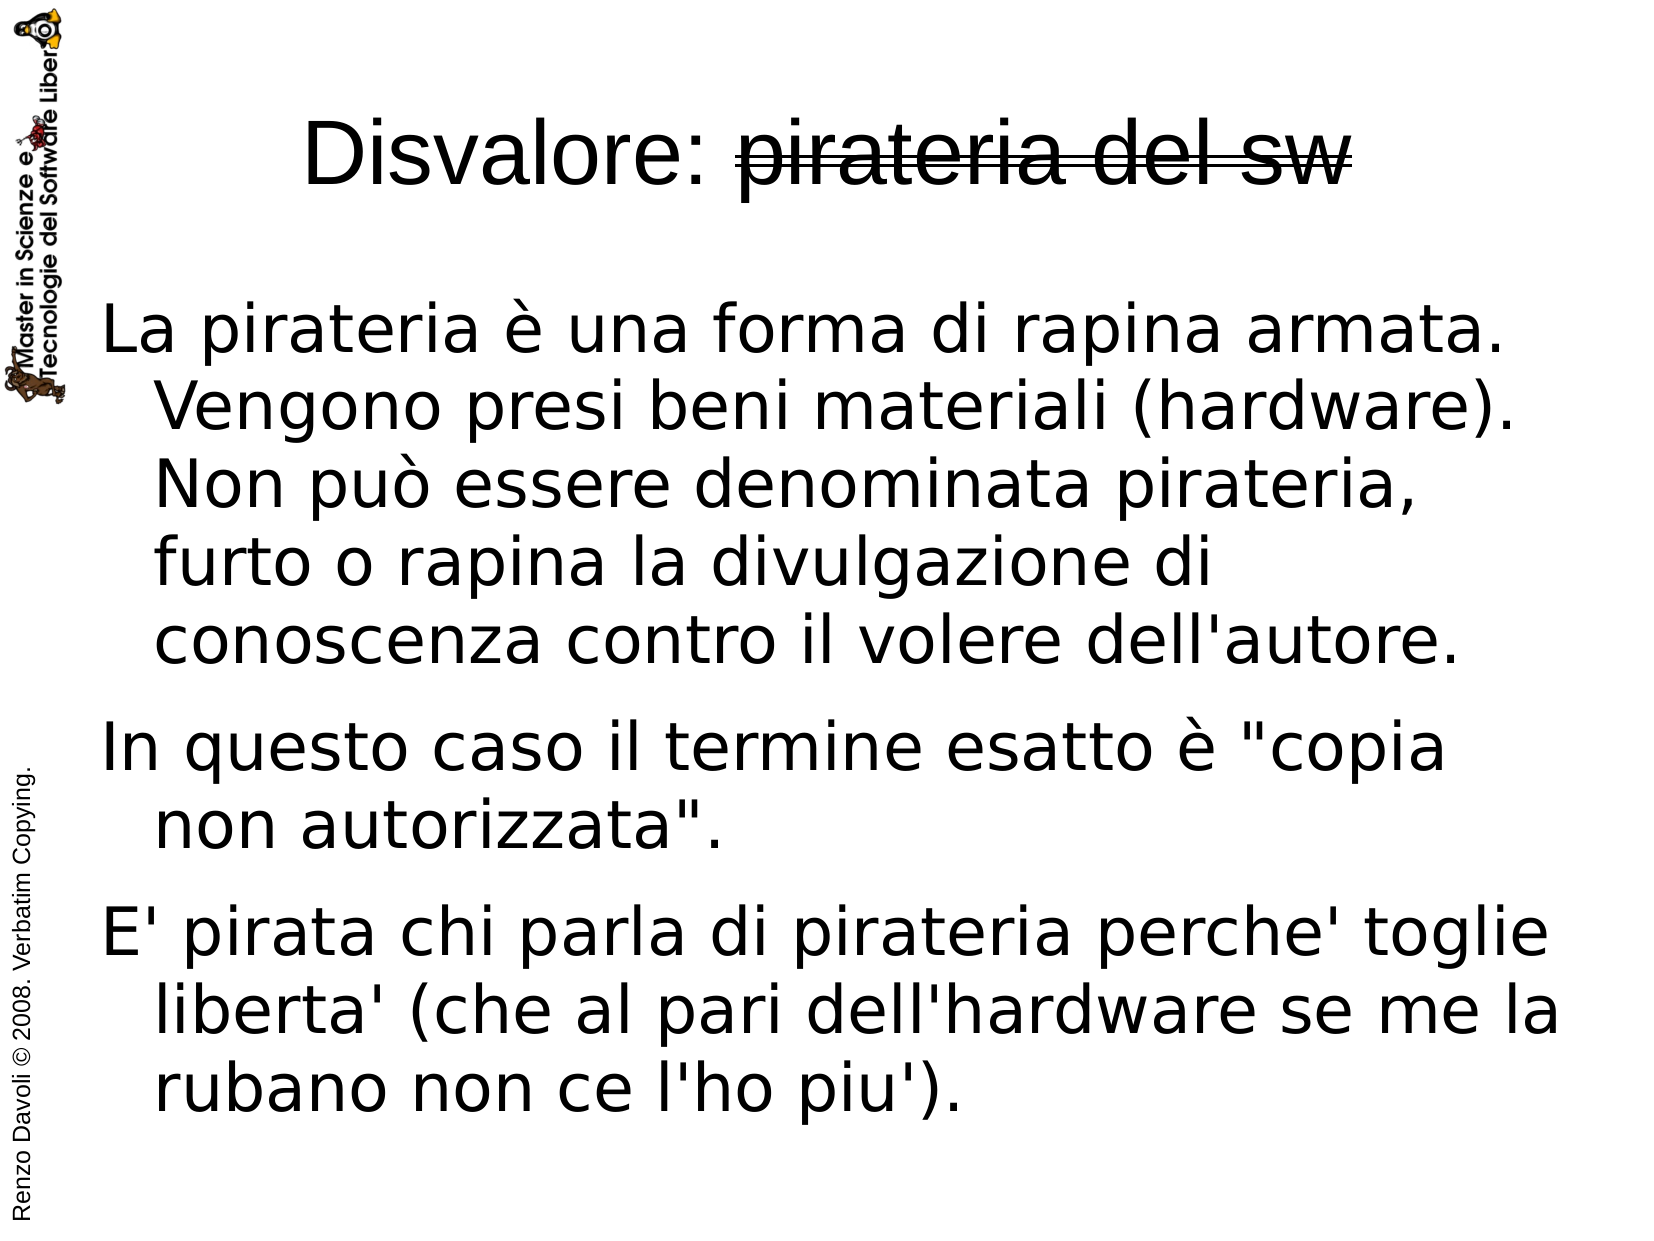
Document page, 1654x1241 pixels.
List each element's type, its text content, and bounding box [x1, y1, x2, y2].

picture [1, 2, 69, 413]
list La pirateria è una forma di rapina armata. Vengono presi beni materiali (hardware). Non può essere denominata pirateria, furto o rapina la divulgazione di conoscenza contro il volere dell'autore. In questo caso il termine esatto è "copia non autorizzata". E' pirata chi parla di pirateria perche' toglie liberta' (che al pari dell'hardware se me la rubano non ce l'ho piu'). [82, 290, 1571, 1128]
title Disvalore: pirateria del sw [82, 56, 1571, 250]
